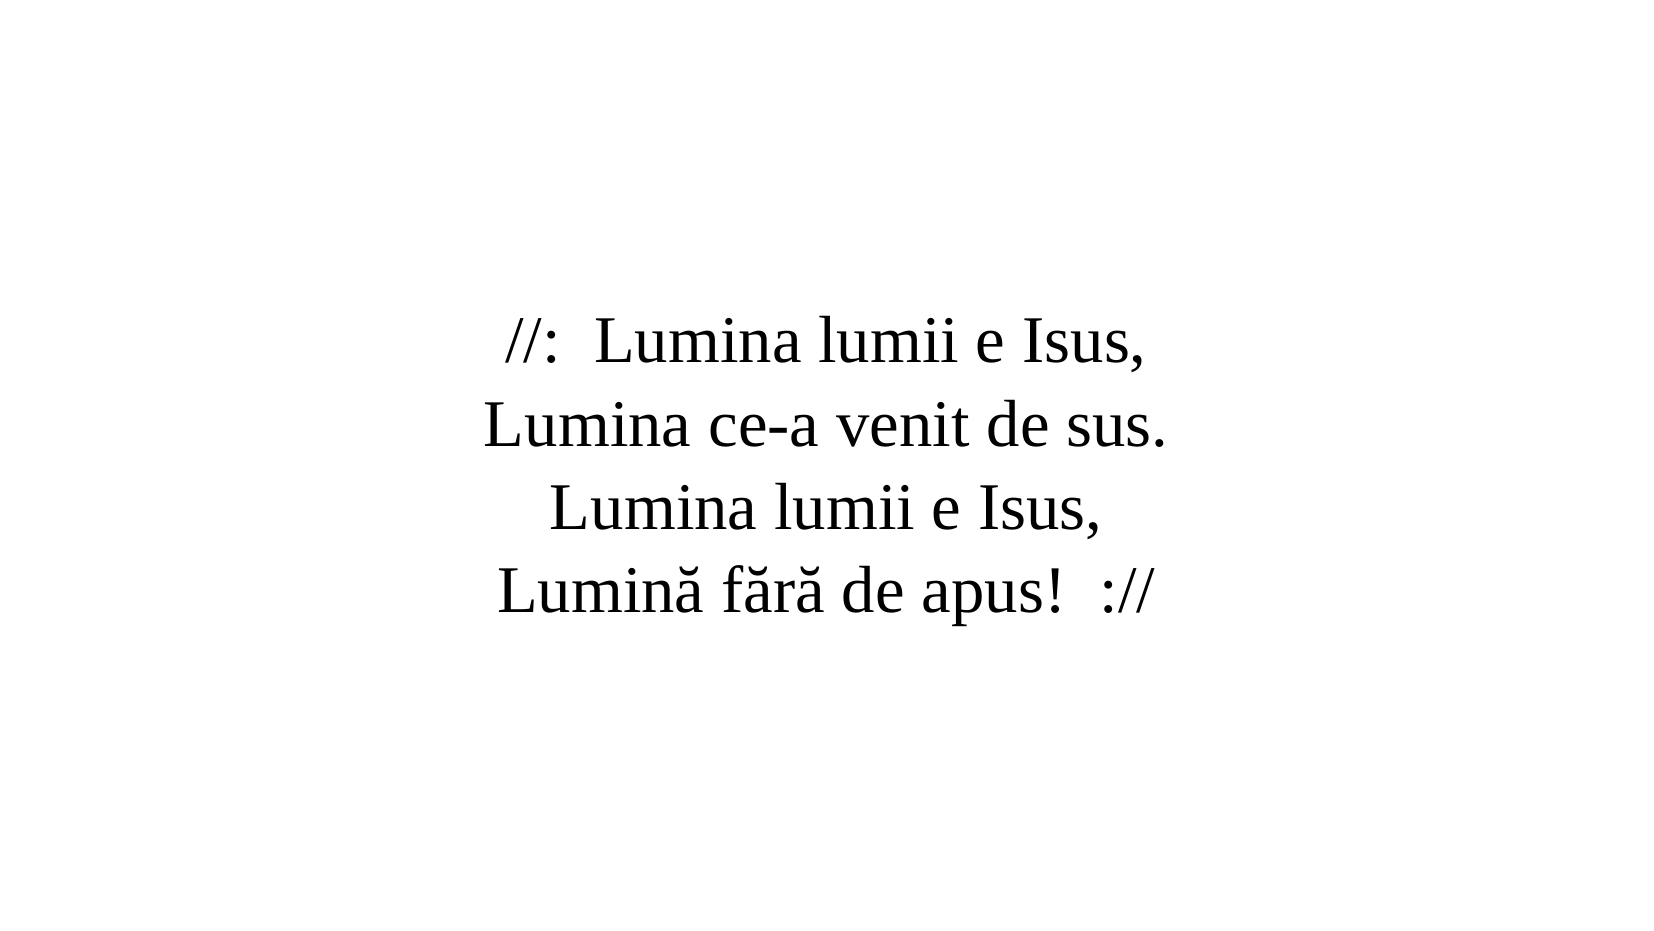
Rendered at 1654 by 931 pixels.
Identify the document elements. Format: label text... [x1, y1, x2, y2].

subtitle //: Lumina lumii e Isus, Lumina ce-a venit de sus. Lumina lumii e Isus, Lumină fără de apus! :// [300, 150, 1354, 781]
